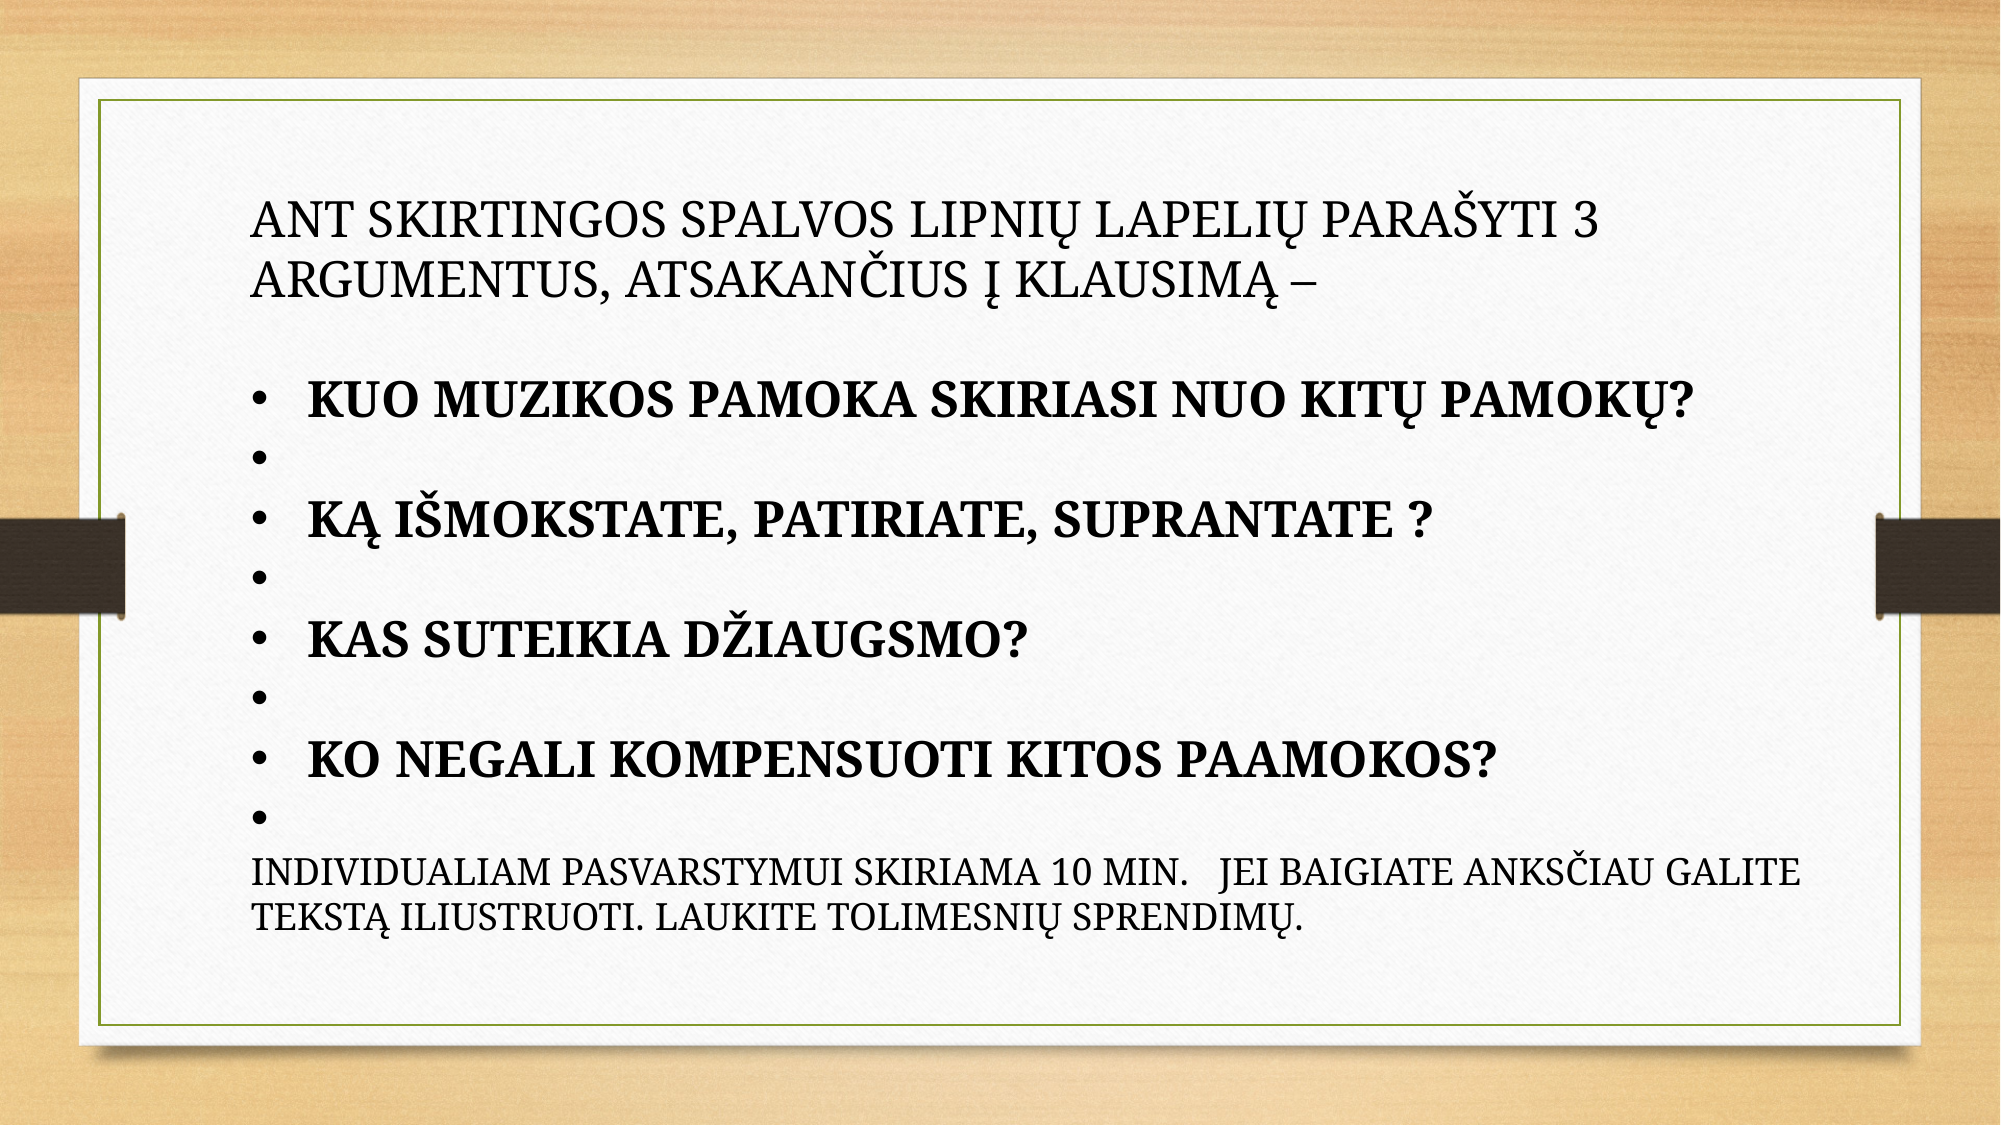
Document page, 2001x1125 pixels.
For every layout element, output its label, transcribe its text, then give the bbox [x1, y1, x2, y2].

text_box ANT SKIRTINGOS SPALVOS LIPNIŲ LAPELIŲ PARAŠYTI 3 ARGUMENTUS, ATSAKANČIUS Į KLAUSIMĄ – KUO MUZIKOS PAMOKA SKIRIASI NUO KITŲ PAMOKŲ? KĄ IŠMOKSTATE, PATIRIATE, SUPRANTATE ? KAS SUTEIKIA DŽIAUGSMO? KO NEGALI KOMPENSUOTI KITOS PAAMOKOS? INDIVIDUALIAM PASVARSTYMUI SKIRIAMA 10 MIN. JEI BAIGIATE ANKSČIAU GALITE TEKSTĄ ILIUSTRUOTI. LAUKITE TOLIMESNIŲ SPRENDIMŲ. [235, 179, 1838, 953]
